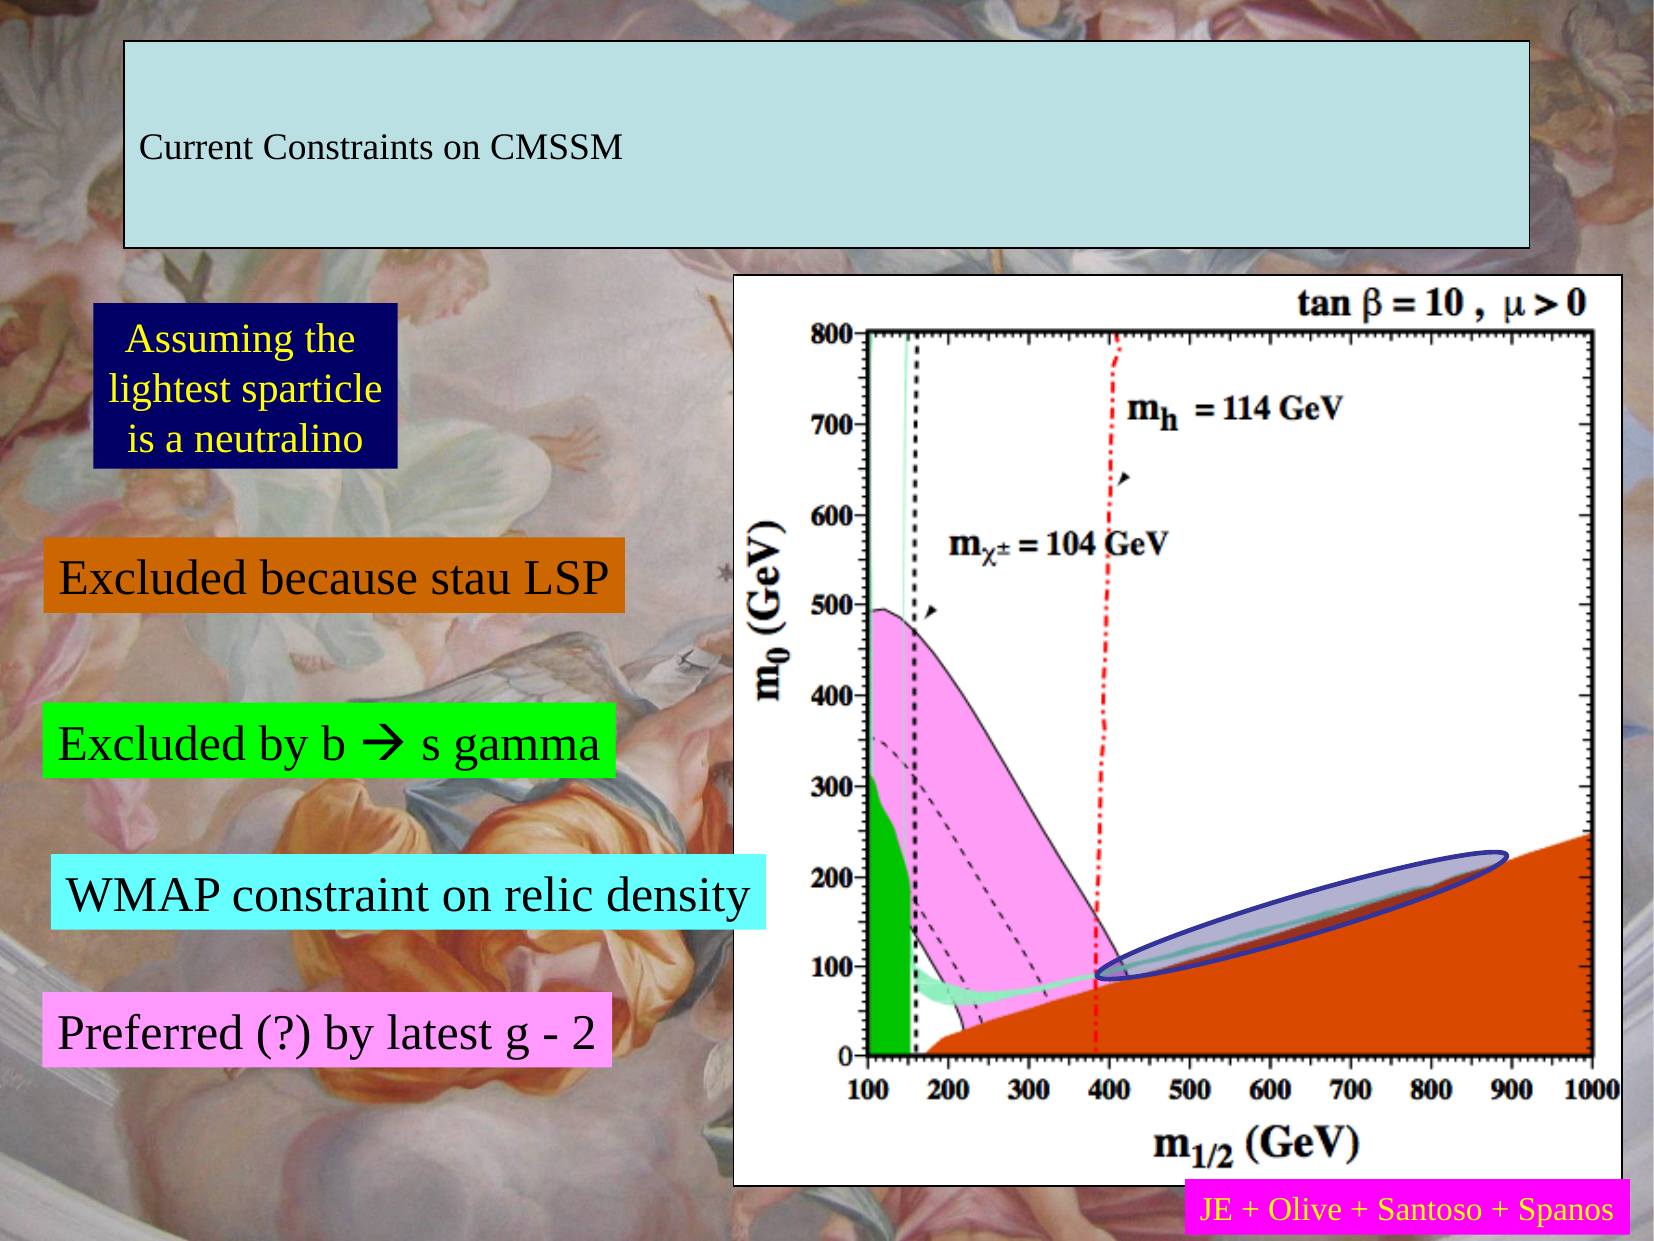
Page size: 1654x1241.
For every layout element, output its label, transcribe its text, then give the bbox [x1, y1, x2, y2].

text_box JE + Olive + Santoso + Spanos [1185, 1179, 1630, 1235]
text_box Excluded because stau LSP [43, 537, 625, 613]
text_box WMAP constraint on relic density [50, 854, 767, 930]
title Current Constraints on CMSSM [123, 41, 1530, 248]
text_box [1096, 852, 1507, 980]
text_box Preferred (?) by latest g - 2 [42, 992, 613, 1068]
text_box Excluded by b  s gamma [42, 702, 616, 779]
text_box Assuming the lightest sparticle is a neutralino [93, 303, 398, 469]
picture [0, 0, 1654, 1241]
